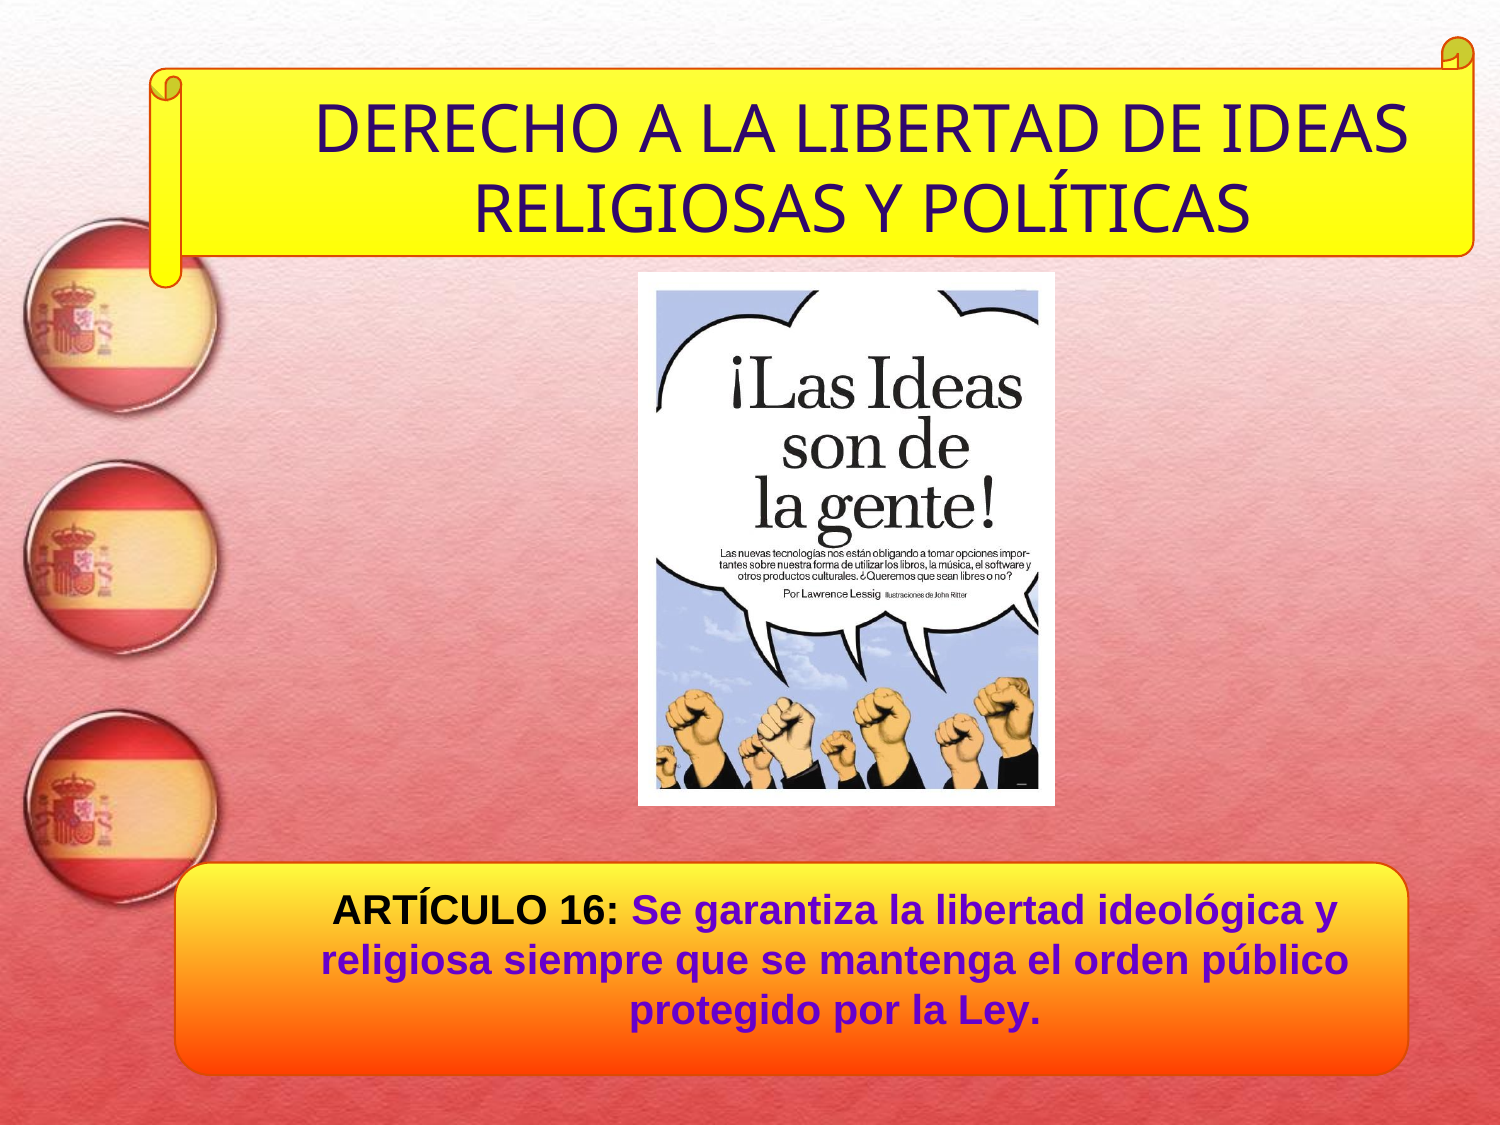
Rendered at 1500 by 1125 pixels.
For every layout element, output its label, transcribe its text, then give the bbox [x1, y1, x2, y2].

text_box [150, 37, 1474, 288]
text_box [174, 862, 1409, 1076]
picture [0, 0, 1500, 1125]
text_box DERECHO A LA LIBERTAD DE IDEAS RELIGIOSAS Y POLÍTICAS [225, 77, 1500, 266]
text_box ARTÍCULO 16: Se garantiza la libertad ideológica y religiosa siempre que se mantenga el orden público protegido por la Ley. [262, 875, 1408, 1041]
